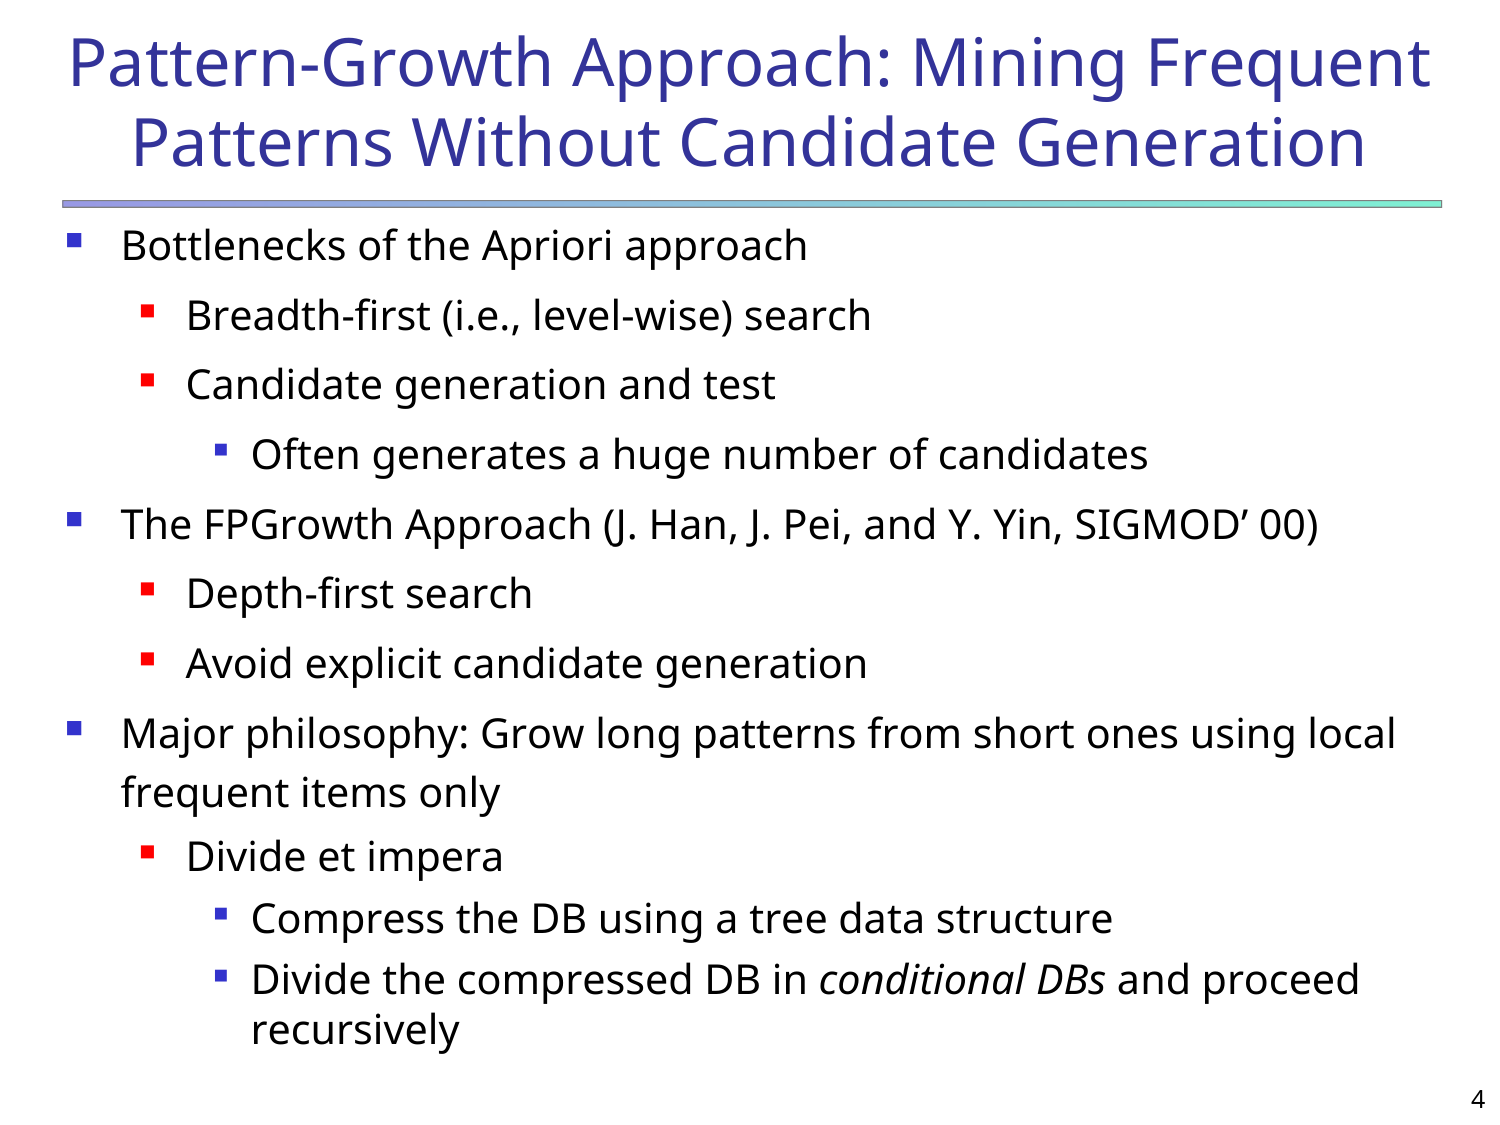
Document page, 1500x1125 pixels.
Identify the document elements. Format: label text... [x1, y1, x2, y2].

list Bottlenecks of the Apriori approach Breadth-first (i.e., level-wise) search Candidate generation and test Often generates a huge number of candidates The FPGrowth Approach (J. Han, J. Pei, and Y. Yin, SIGMOD’ 00) Depth-first search Avoid explicit candidate generation Major philosophy: Grow long patterns from short ones using local frequent items only Divide et impera Compress the DB using a tree data structure Divide the compressed DB in conditional DBs and proceed recursively [49, 202, 1461, 1060]
text_box <number> [1187, 1062, 1500, 1125]
title Pattern-Growth Approach: Mining Frequent Patterns Without Candidate Generation [0, 12, 1500, 188]
